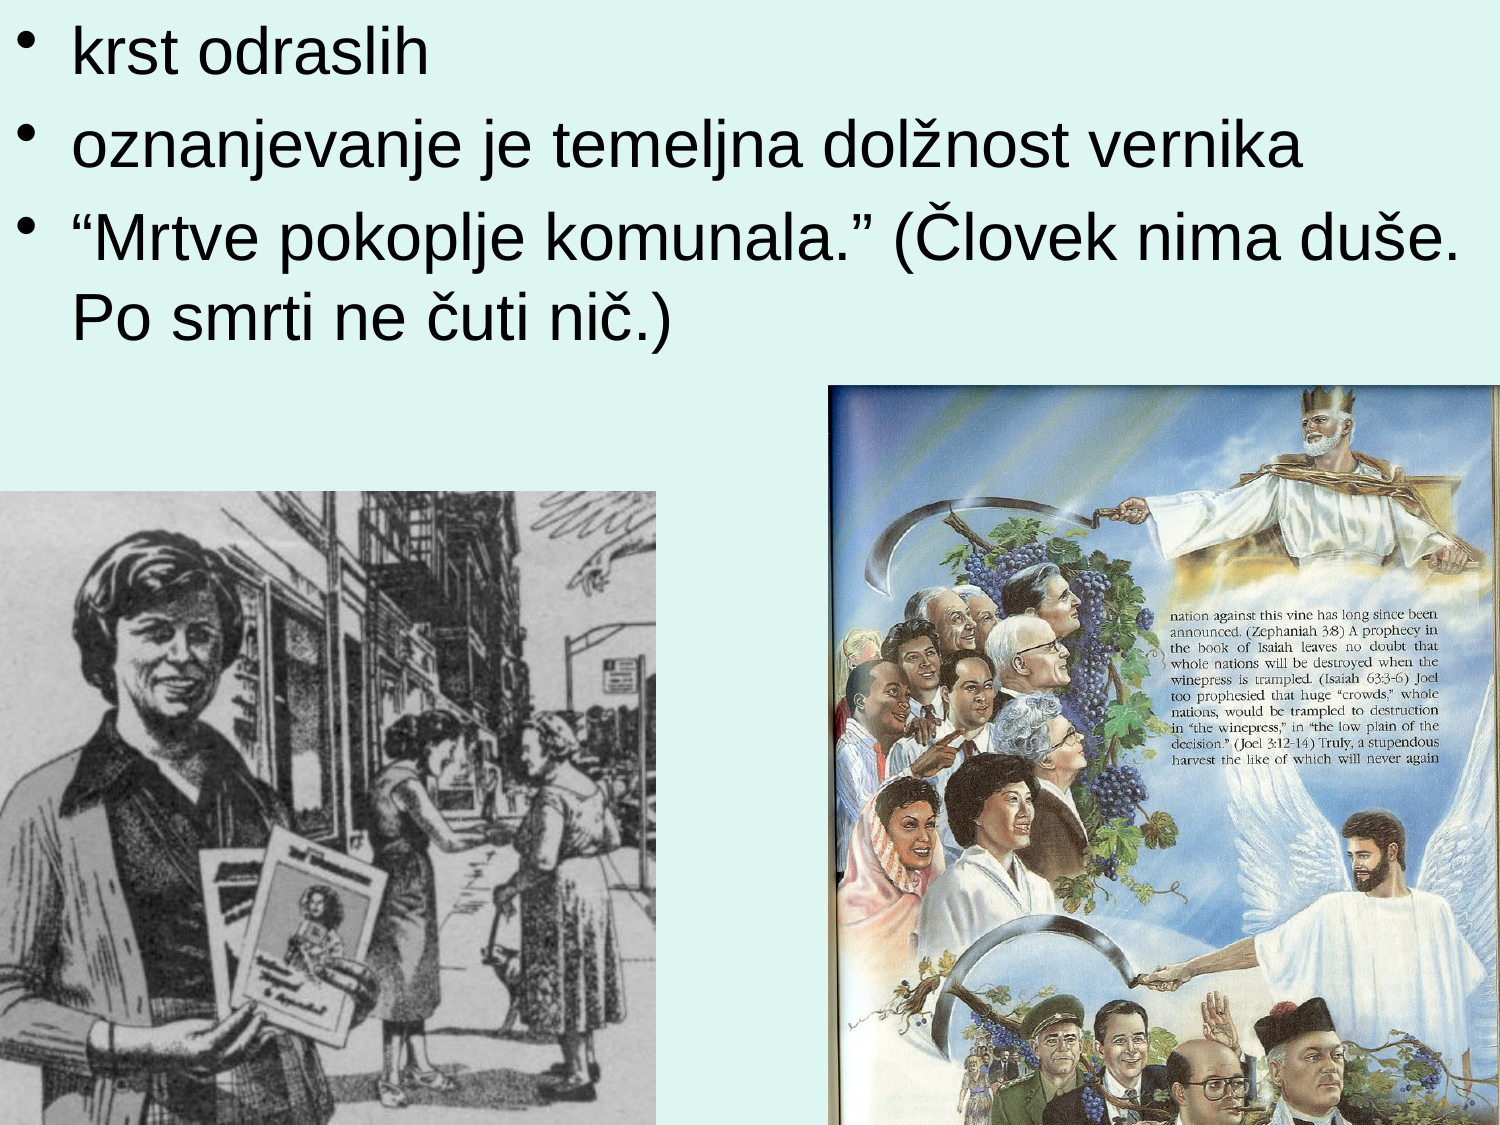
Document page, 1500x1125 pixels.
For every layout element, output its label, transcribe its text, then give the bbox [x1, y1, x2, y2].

picture [828, 385, 1500, 1125]
picture [0, 491, 656, 1125]
list krst odraslih oznanjevanje je temeljna dolžnost vernika “Mrtve pokoplje komunala.” (Človek nima duše. Po smrti ne čuti nič.) [0, 0, 1500, 480]
